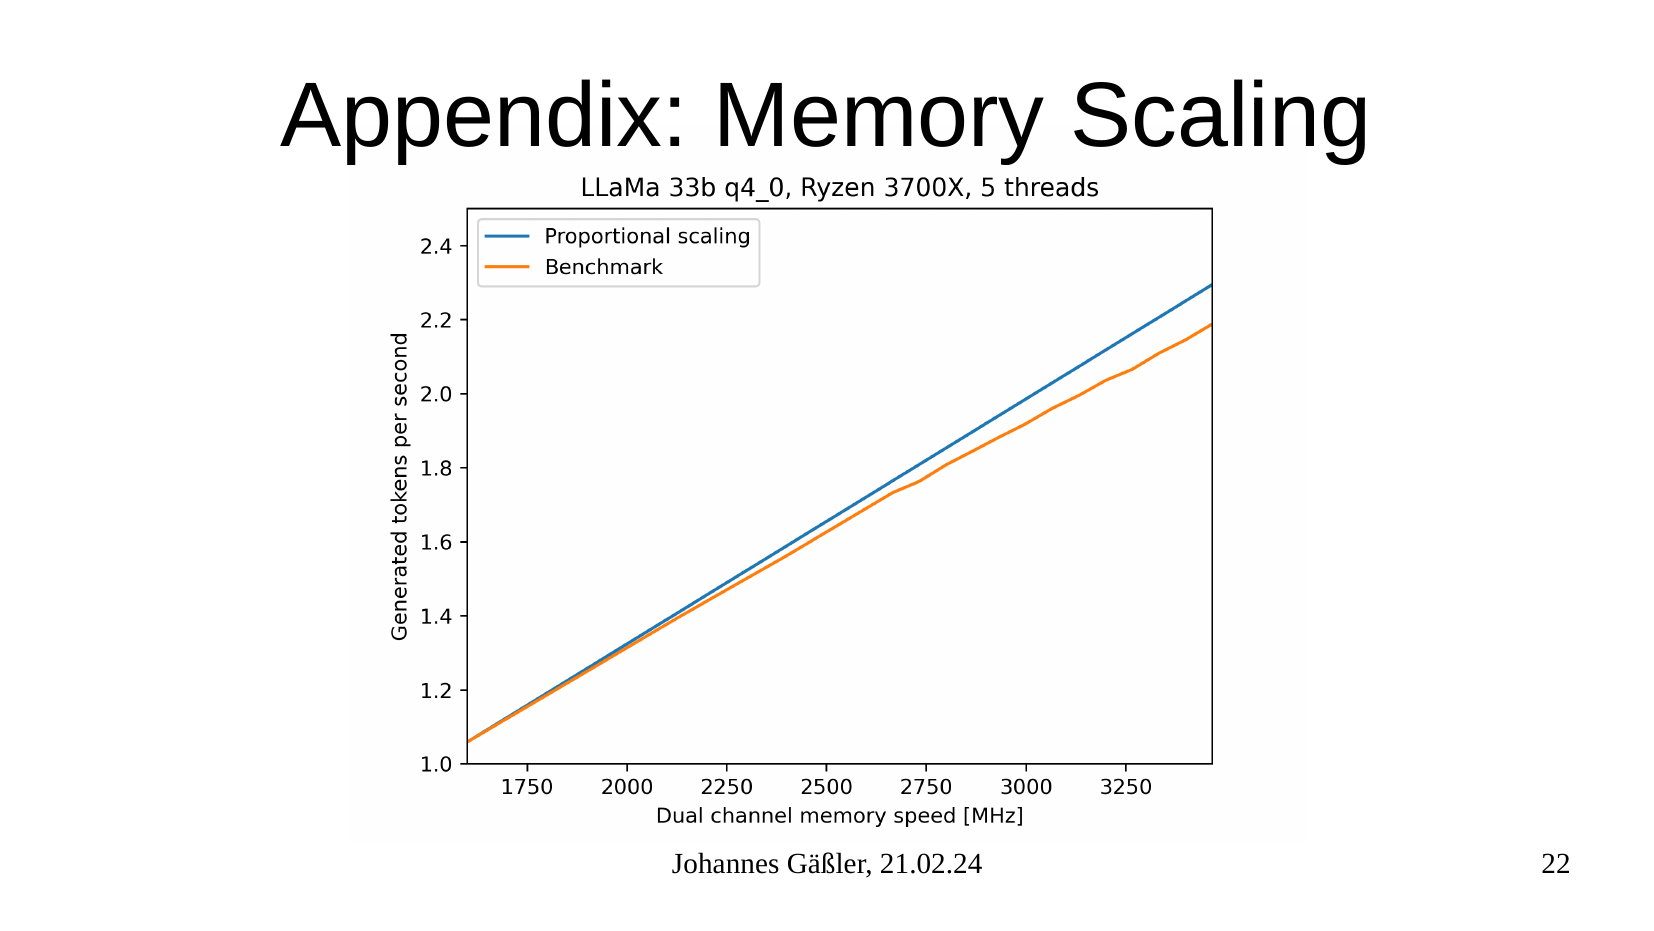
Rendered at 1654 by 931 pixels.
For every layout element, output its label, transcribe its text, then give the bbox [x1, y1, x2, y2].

picture [347, 193, 1308, 843]
title Appendix: Memory Scaling [82, 37, 1571, 193]
